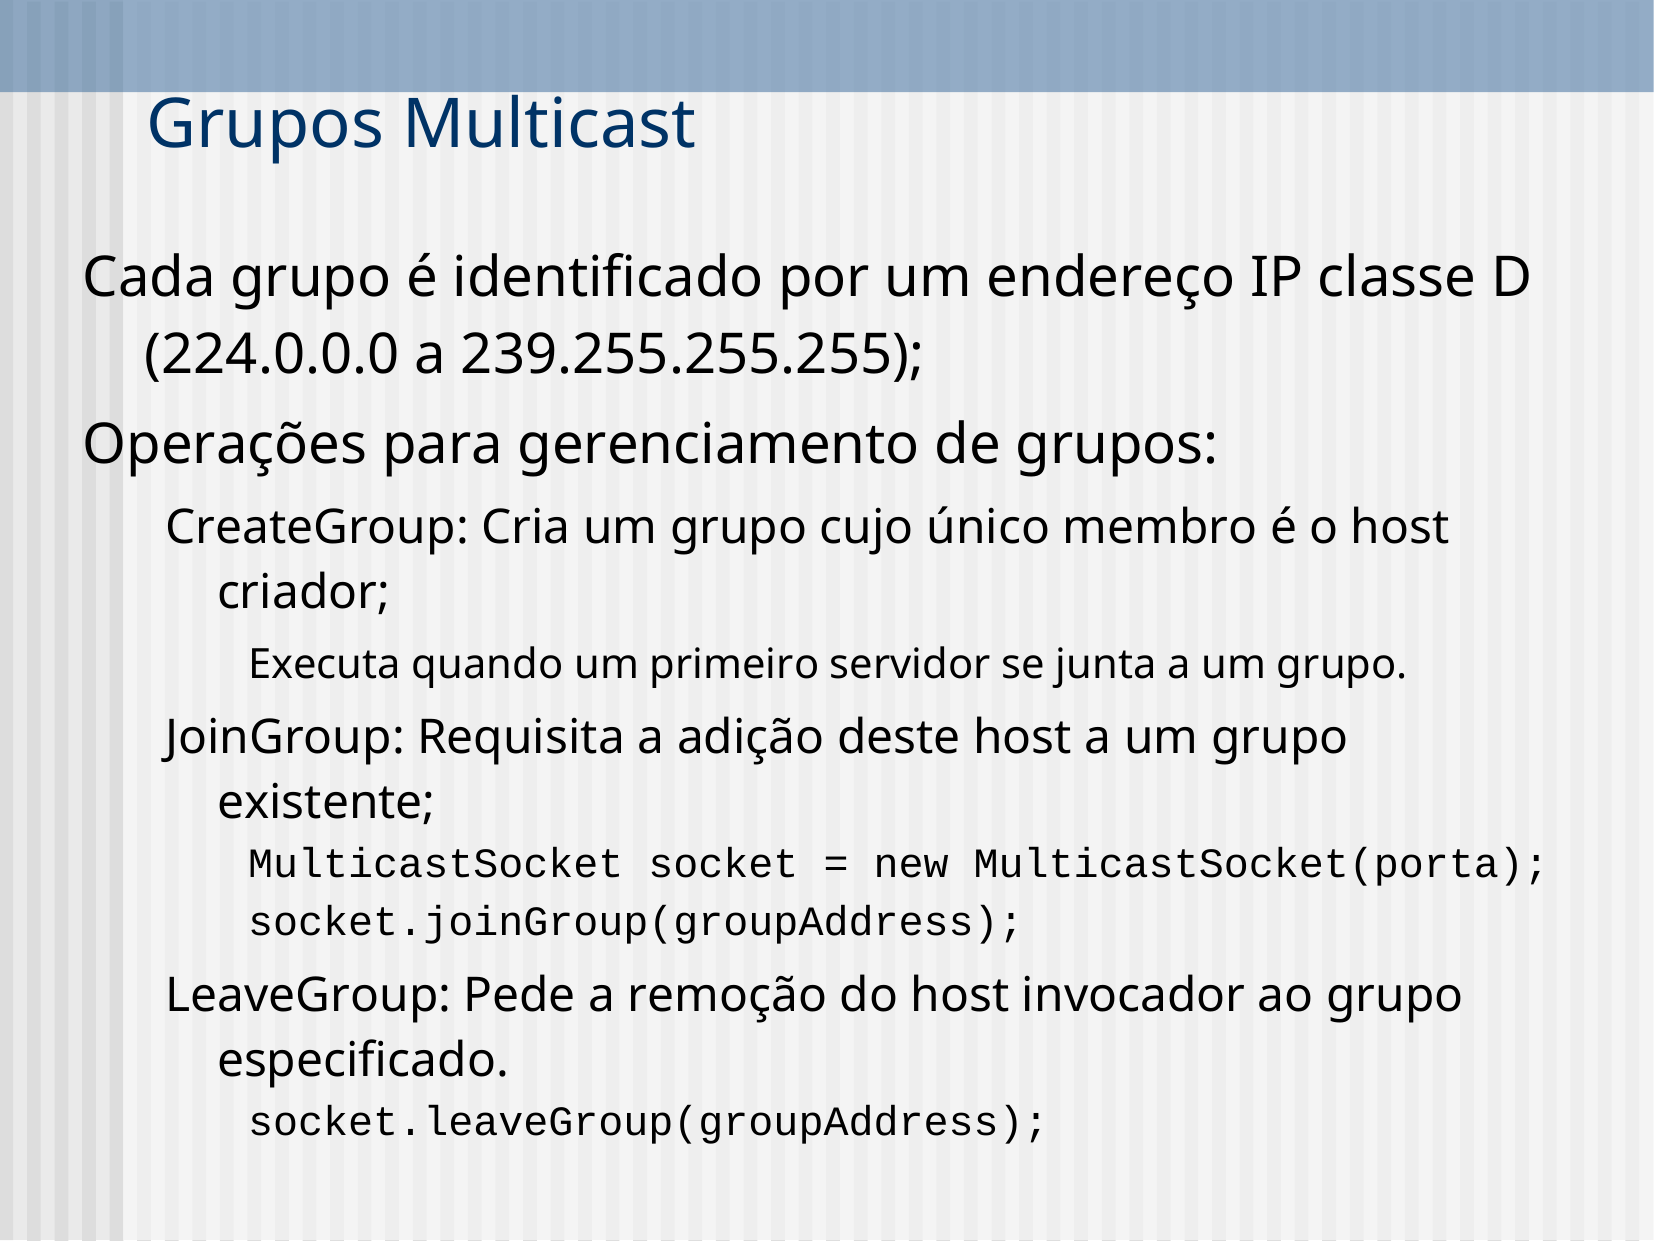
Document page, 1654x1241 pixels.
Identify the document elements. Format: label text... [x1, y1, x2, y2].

list Cada grupo é identificado por um endereço IP classe D (224.0.0.0 a 239.255.255.255); Operações para gerenciamento de grupos: CreateGroup: Cria um grupo cujo único membro é o host criador; Executa quando um primeiro servidor se junta a um grupo. JoinGroup: Requisita a adição deste host a um grupo existente; MulticastSocket socket = new MulticastSocket(porta); socket.joinGroup(groupAddress); LeaveGroup: Pede a remoção do host invocador ao grupo especificado. socket.leaveGroup(groupAddress); [82, 236, 1571, 1094]
title Grupos Multicast [146, 36, 1536, 204]
